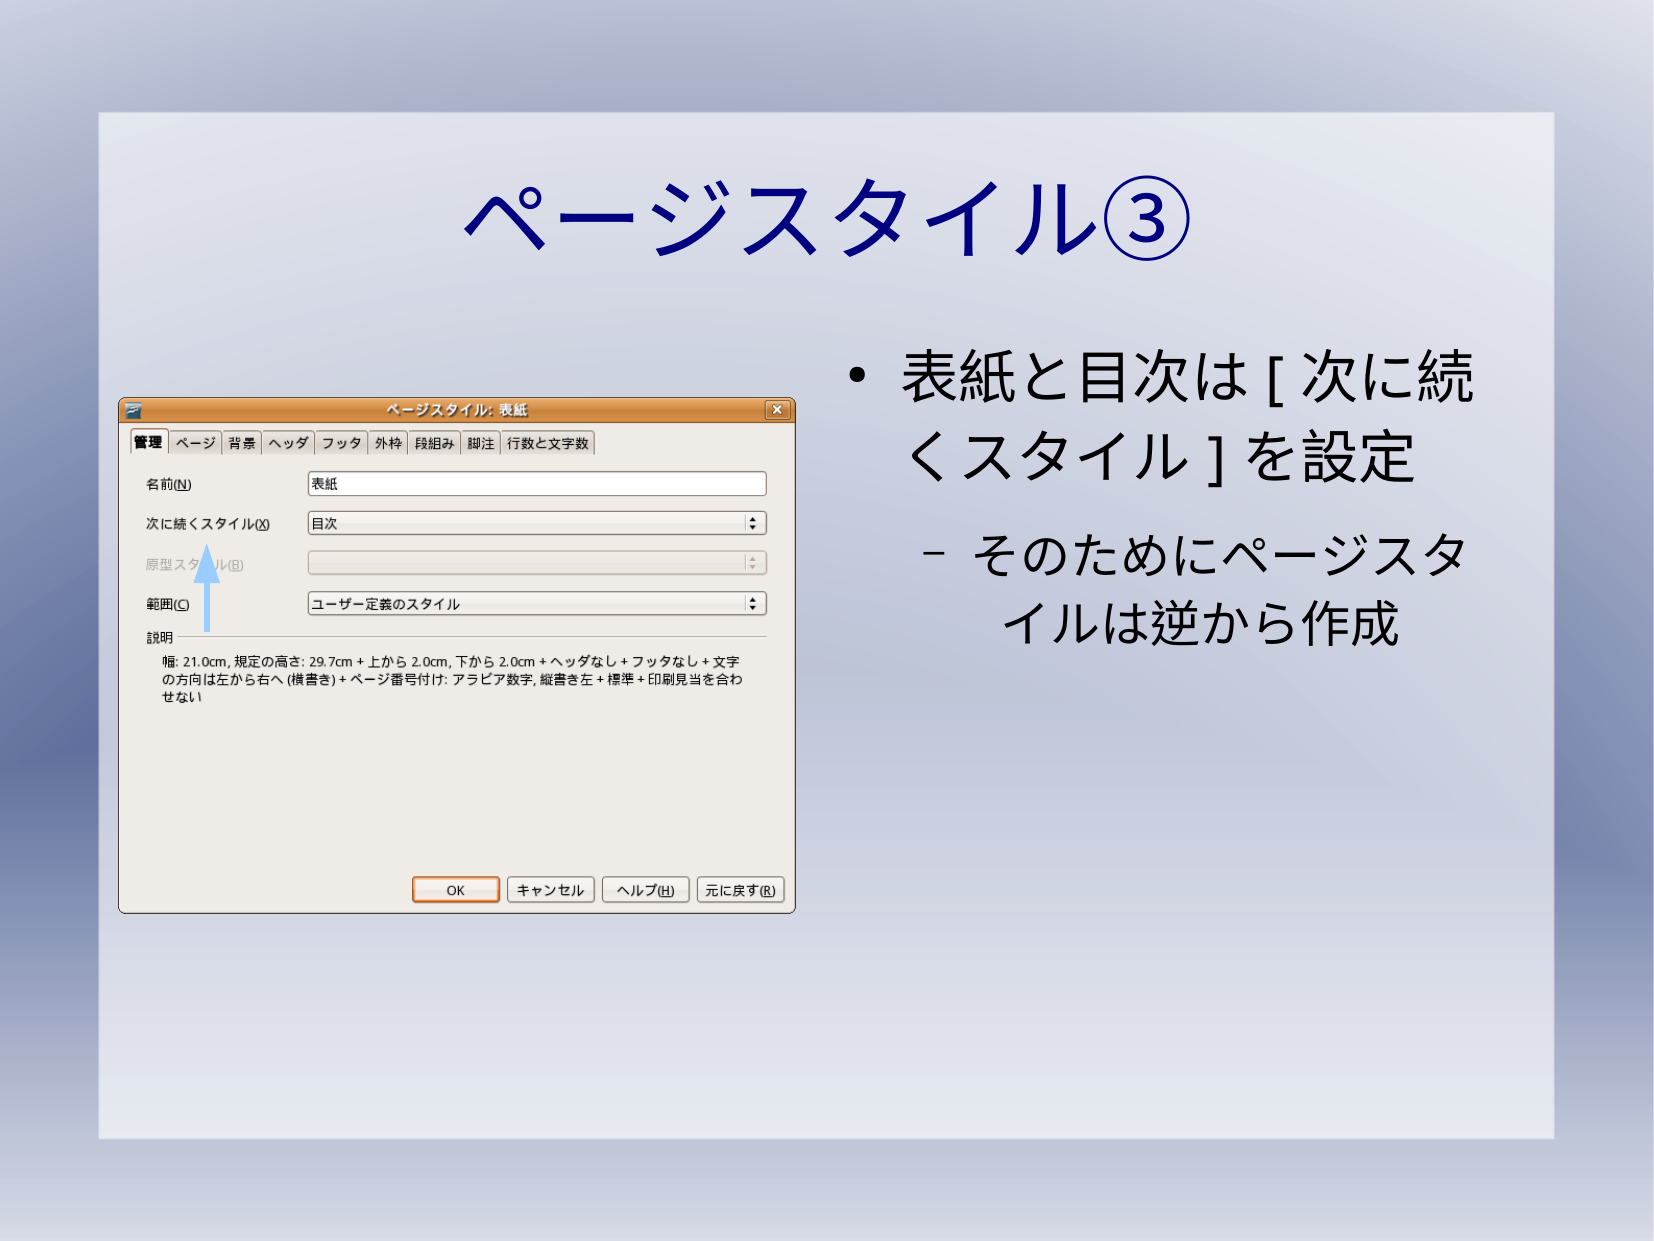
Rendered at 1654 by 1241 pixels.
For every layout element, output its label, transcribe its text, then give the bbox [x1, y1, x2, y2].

list 表紙と目次は[次に続くスタイル]を設定 そのためにページスタイルは逆から作成 [829, 336, 1507, 960]
picture [0, 0, 1654, 1241]
title ページスタイル③ [118, 121, 1536, 315]
